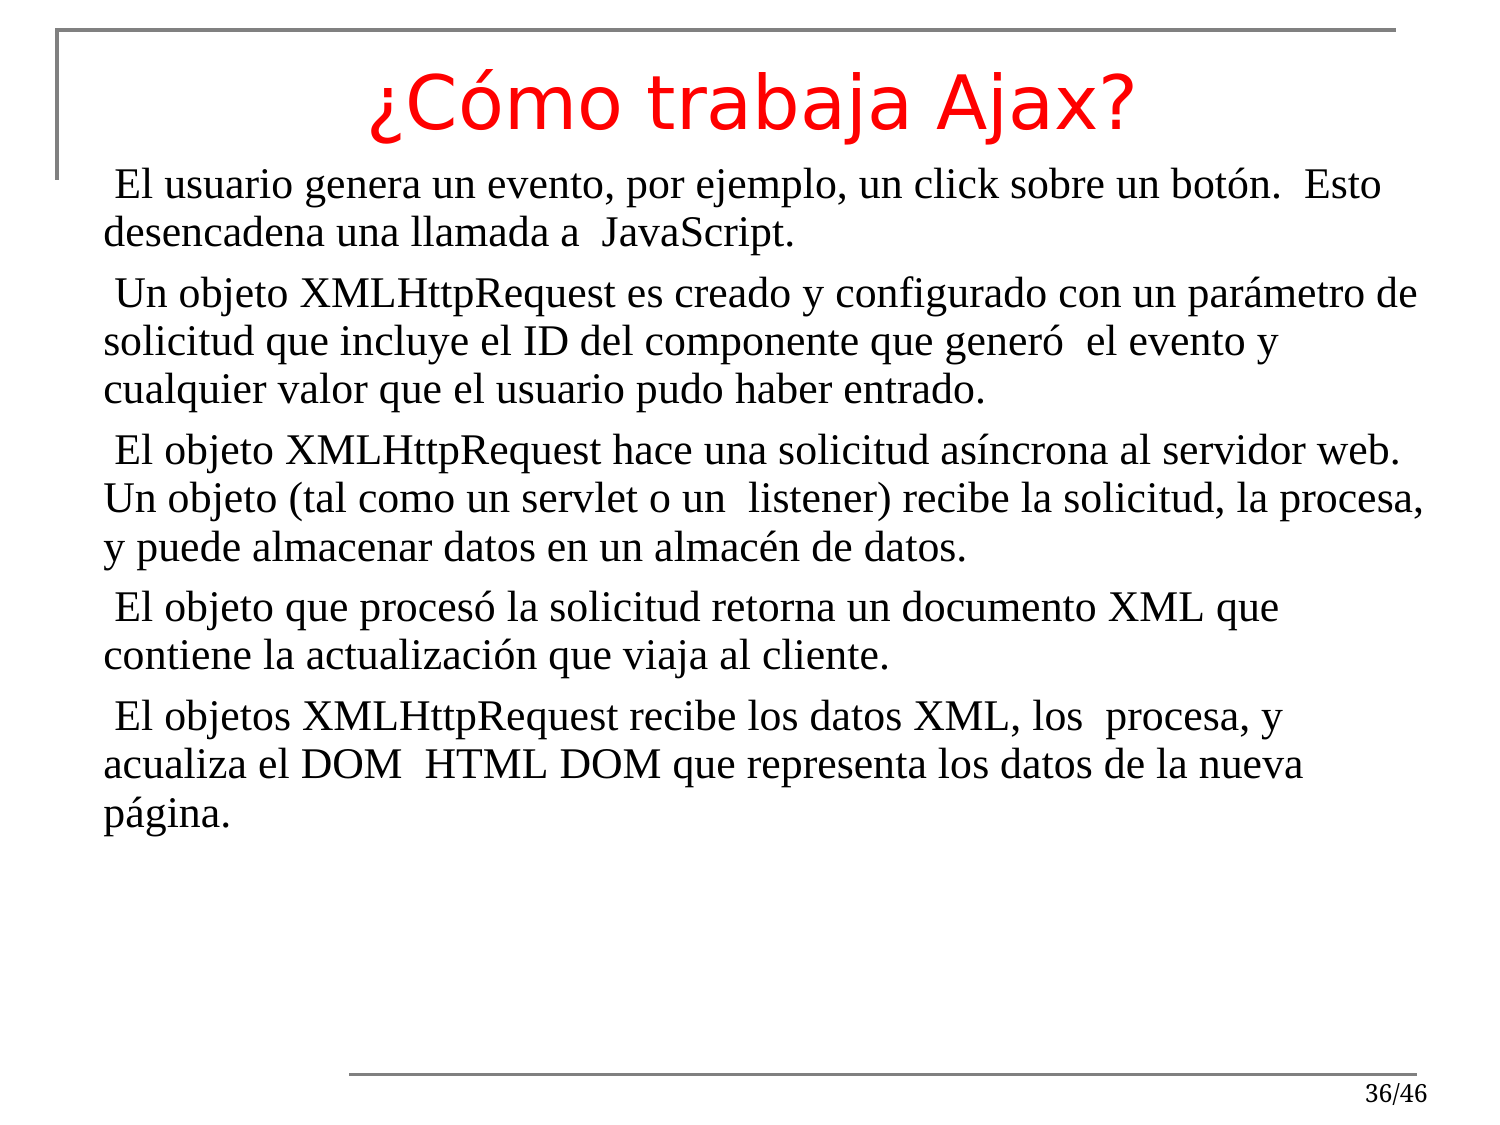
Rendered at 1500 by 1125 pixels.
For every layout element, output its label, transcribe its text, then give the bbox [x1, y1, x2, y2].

text_box El usuario genera un evento, por ejemplo, un click sobre un botón. Esto desencadena una llamada a JavaScript. Un objeto XMLHttpRequest es creado y configurado con un parámetro de solicitud que incluye el ID del componente que generó el evento y cualquier valor que el usuario pudo haber entrado. El objeto XMLHttpRequest hace una solicitud asíncrona al servidor web. Un objeto (tal como un servlet o un listener) recibe la solicitud, la procesa, y puede almacenar datos en un almacén de datos. El objeto que procesó la solicitud retorna un documento XML que contiene la actualización que viaja al cliente. El objetos XMLHttpRequest recibe los datos XML, los procesa, y acualiza el DOM HTML DOM que representa los datos de la nueva página. [88, 151, 1447, 1034]
title ¿Cómo trabaja Ajax? [59, 52, 1447, 155]
